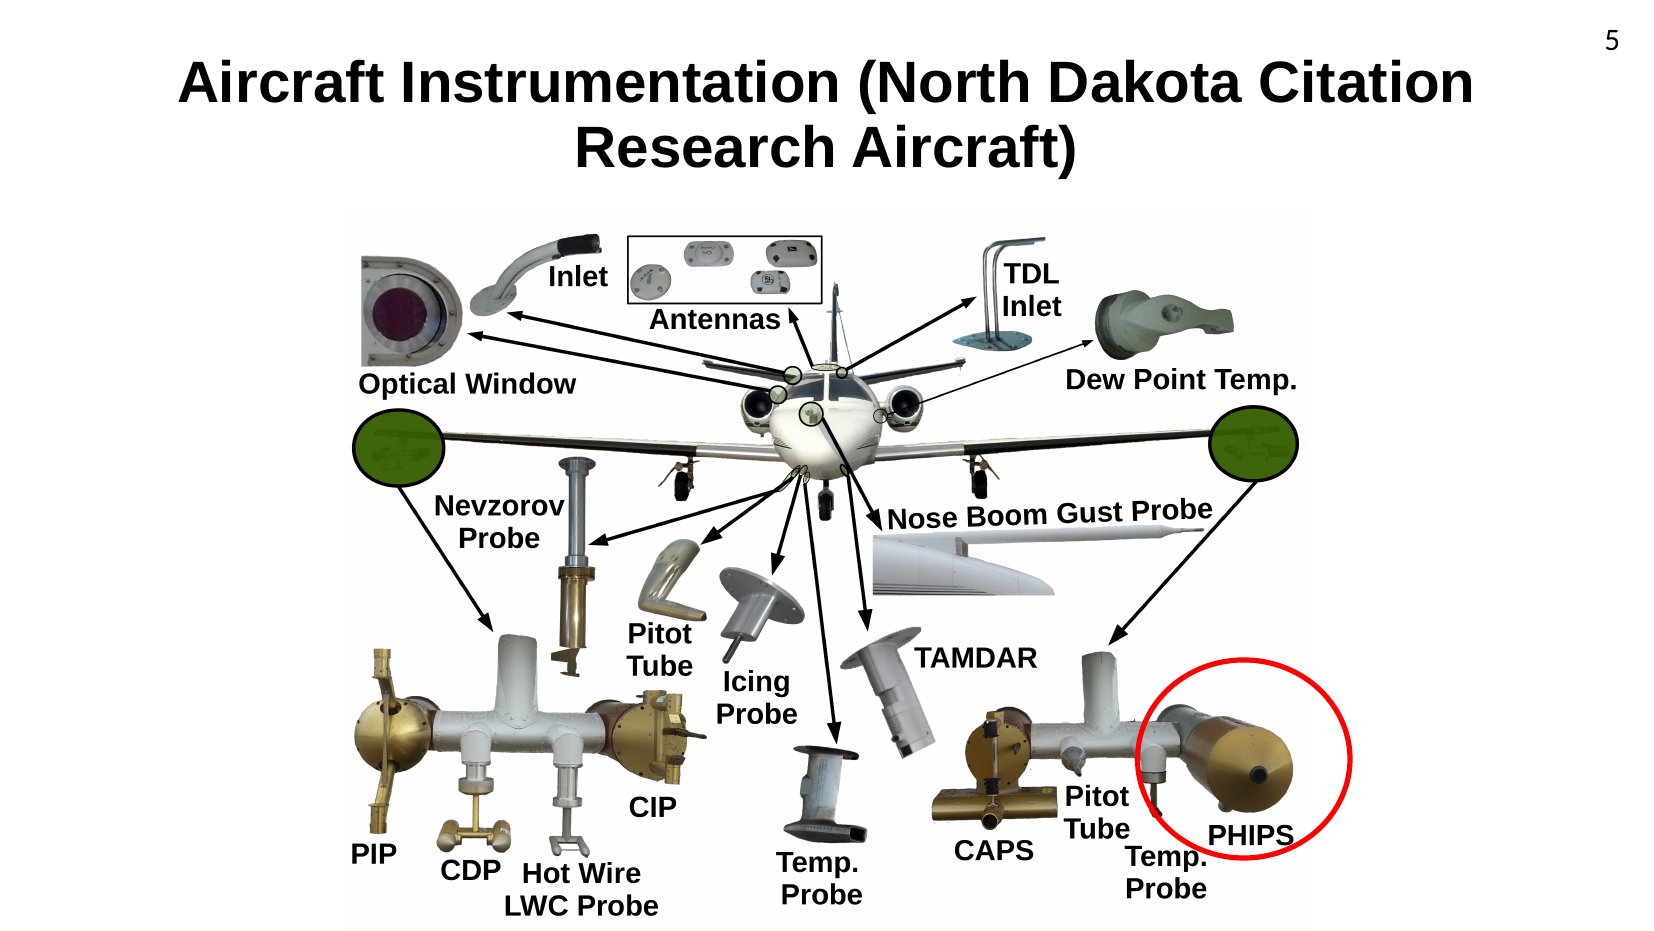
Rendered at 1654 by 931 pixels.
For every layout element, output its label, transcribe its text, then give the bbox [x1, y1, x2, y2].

picture [1141, 663, 1306, 855]
text_box <number> [1285, 15, 1636, 61]
title Aircraft Instrumentation (North Dakota Citation Research Aircraft) [82, 37, 1571, 193]
picture [344, 209, 1306, 931]
